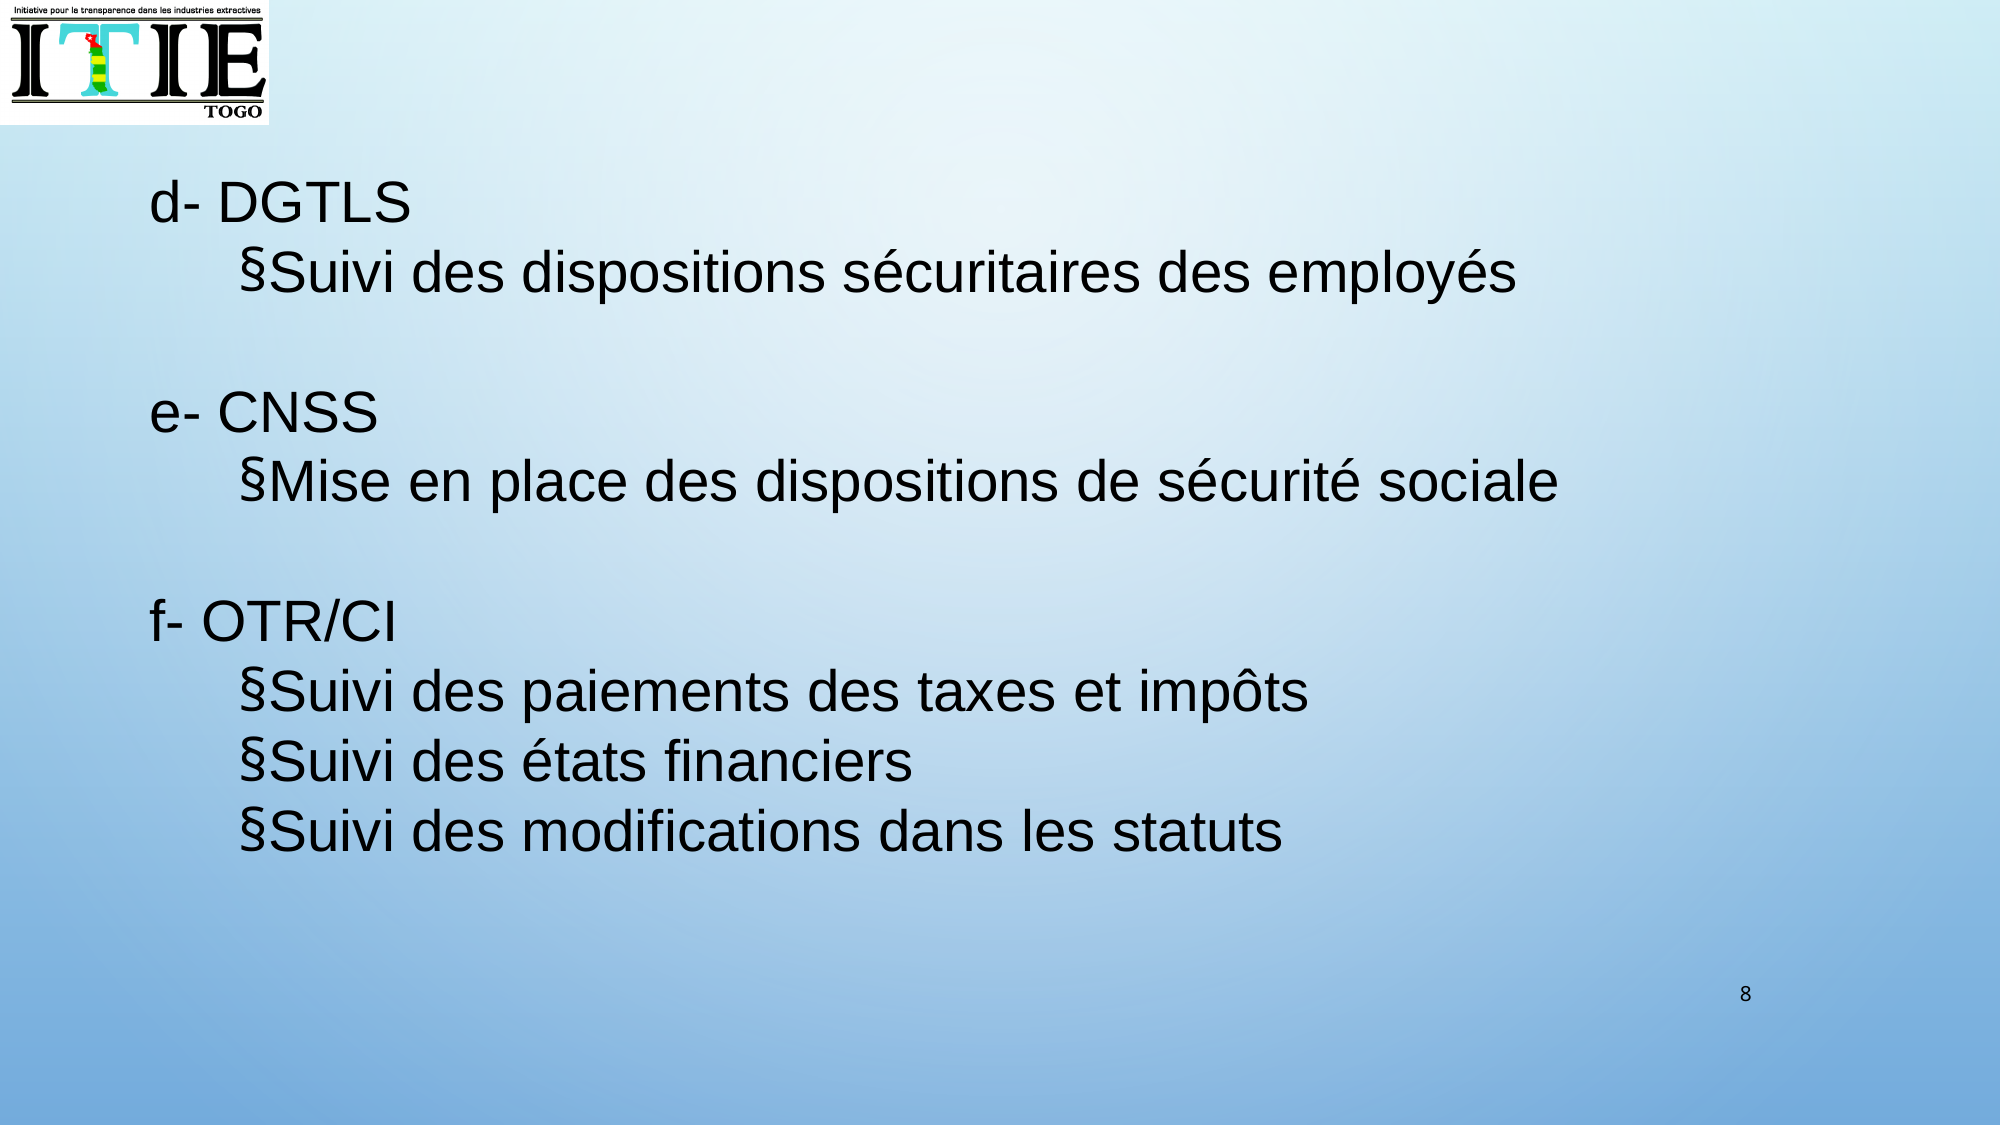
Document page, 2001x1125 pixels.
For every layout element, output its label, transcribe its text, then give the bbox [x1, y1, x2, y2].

text_box d- DGTLS Suivi des dispositions sécuritaires des employés e- CNSS Mise en place des dispositions de sécurité sociale f- OTR/CI Suivi des paiements des taxes et impôts Suivi des états financiers Suivi des modifications dans les statuts [150, 156, 1868, 1021]
text_box [1724, 1021, 1851, 1025]
picture [0, 0, 269, 126]
